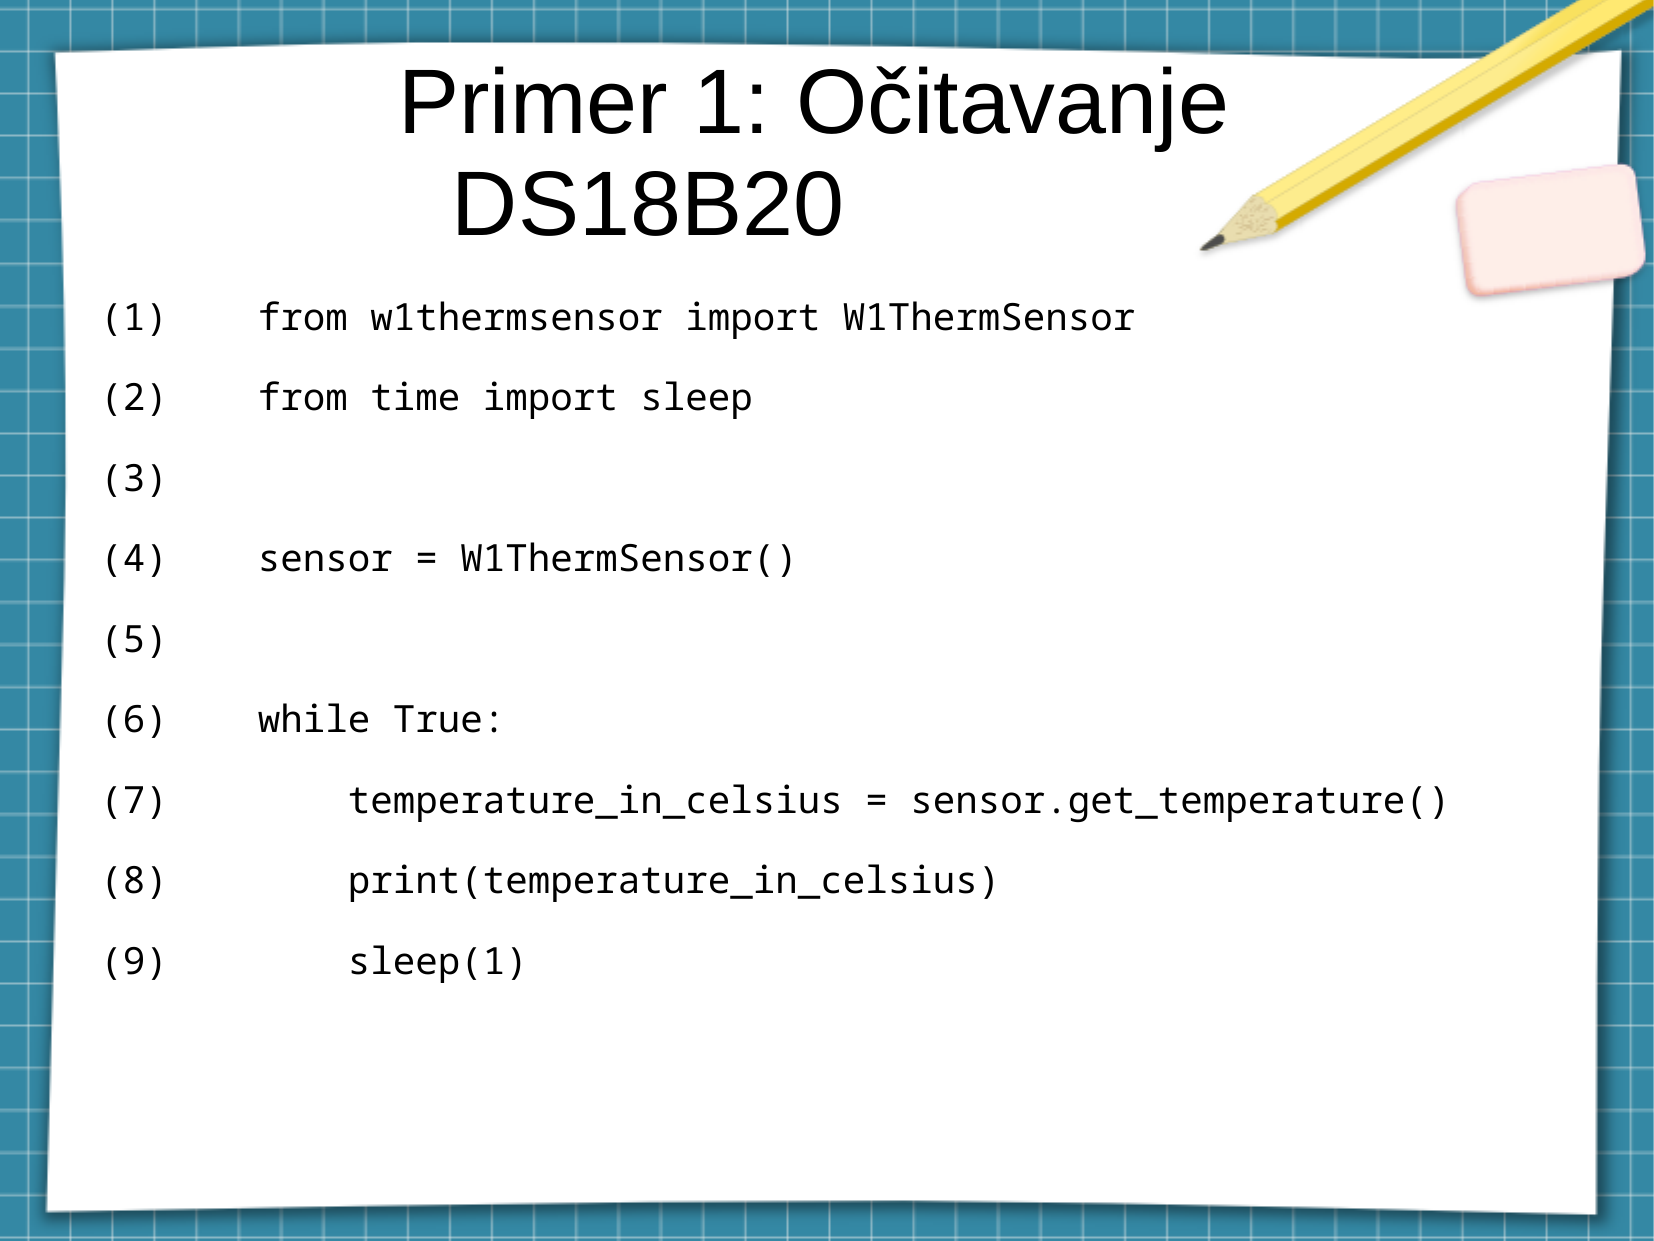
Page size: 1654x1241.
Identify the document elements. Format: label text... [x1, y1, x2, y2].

list from w1thermsensor import W1ThermSensor from time import sleep sensor = W1ThermSensor() while True: temperature_in_celsius = sensor.get_temperature() print(temperature_in_celsius) sleep(1) [82, 290, 1571, 1010]
title Primer 1: Očitavanje DS18B20 [82, 49, 1571, 257]
picture [0, 0, 1654, 1241]
